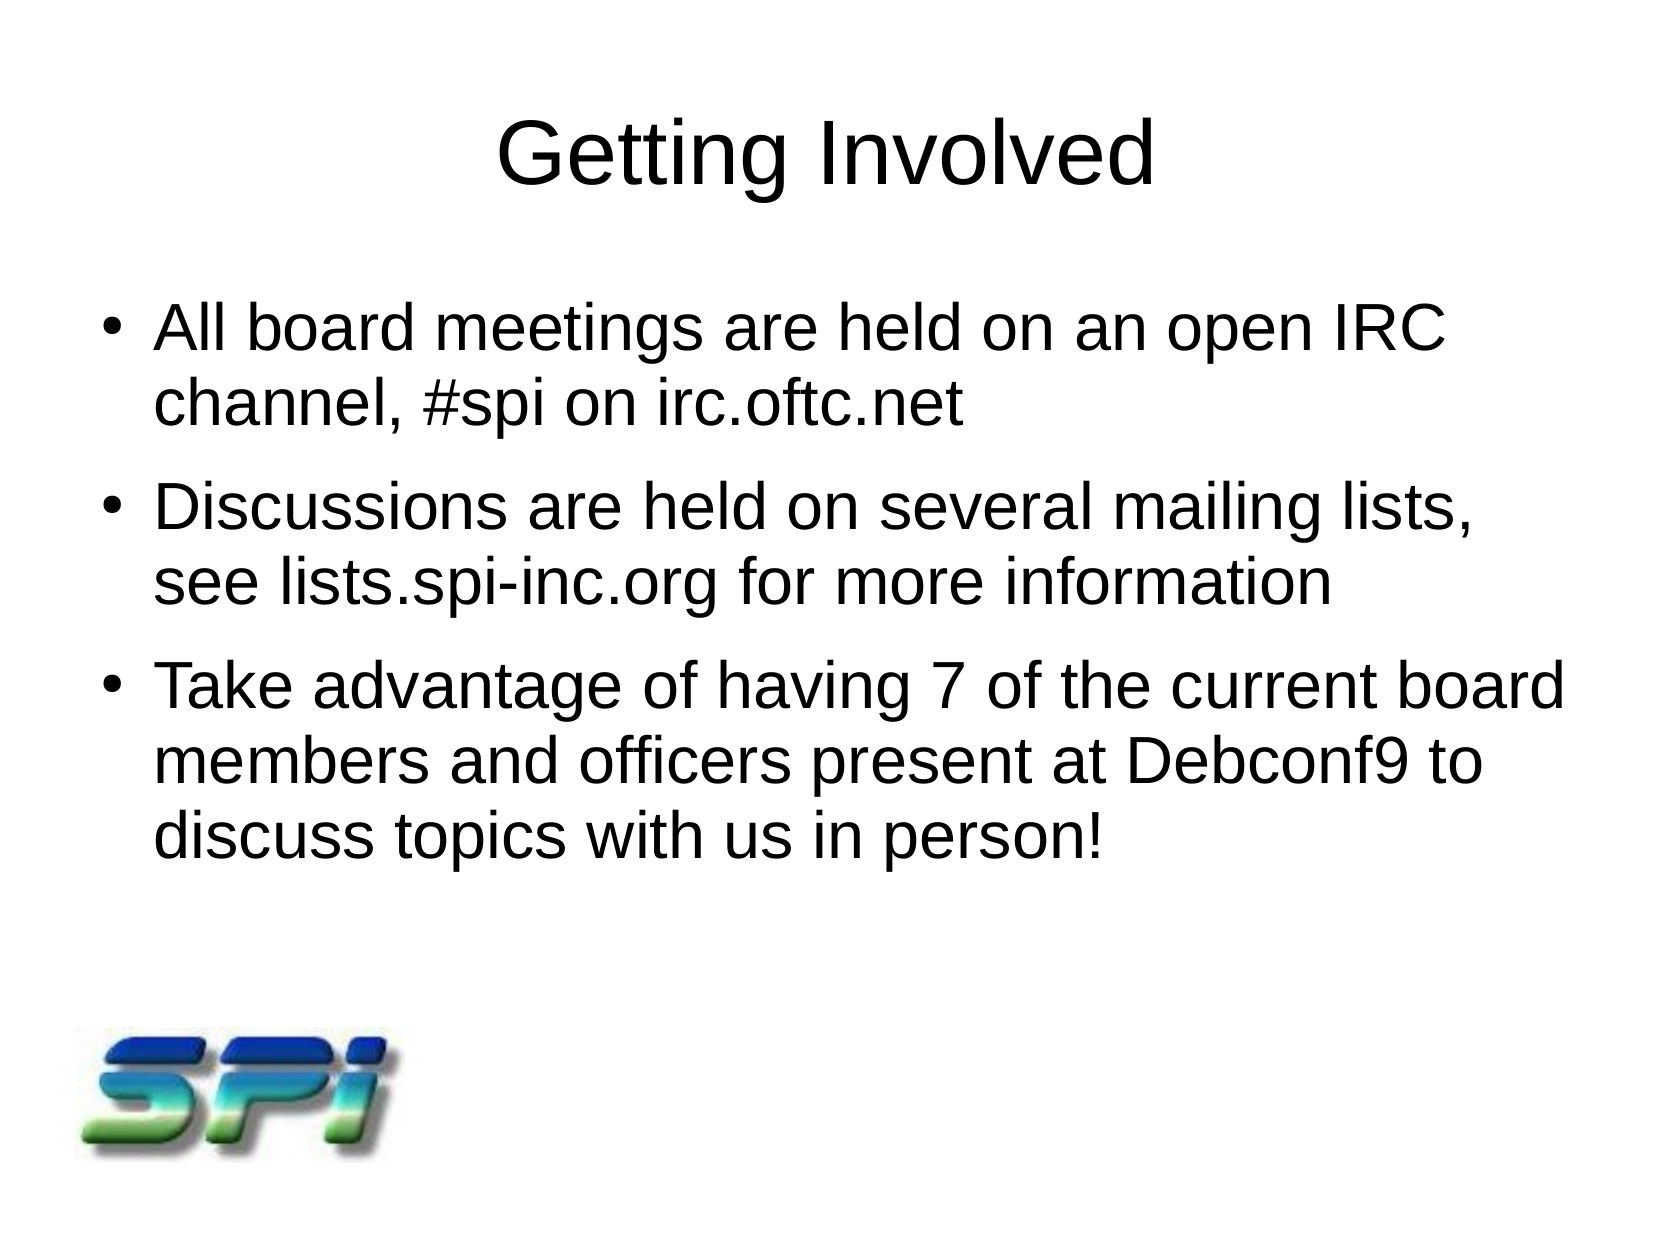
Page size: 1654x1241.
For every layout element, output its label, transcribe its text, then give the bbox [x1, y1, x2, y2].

title Getting Involved [82, 56, 1571, 250]
list All board meetings are held on an open IRC channel, #spi on irc.oftc.net Discussions are held on several mailing lists, see lists.spi-inc.org for more information Take advantage of having 7 of the current board members and officers present at Debconf9 to discuss topics with us in person! [82, 290, 1571, 1094]
picture [75, 1027, 405, 1163]
